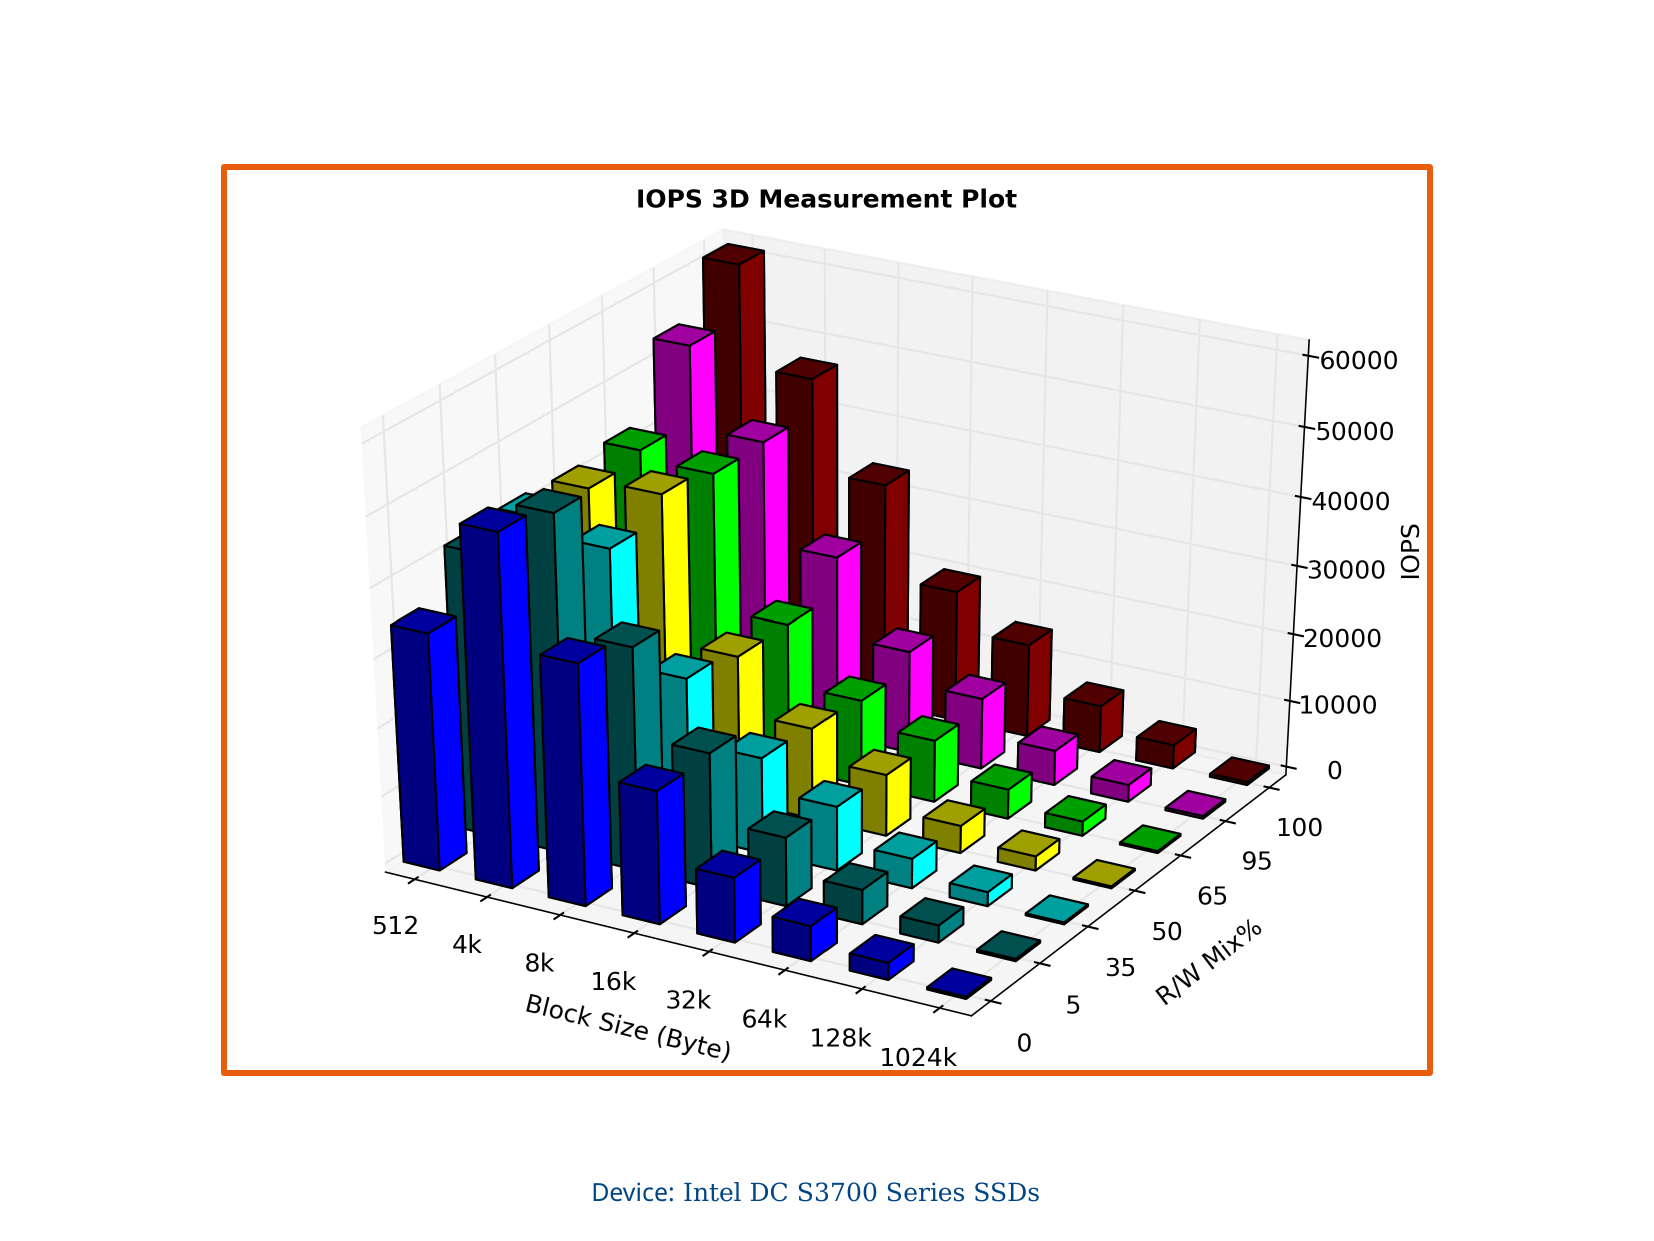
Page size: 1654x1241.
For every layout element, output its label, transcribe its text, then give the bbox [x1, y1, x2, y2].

text_box Device: Intel DC S3700 Series SSDs [576, 1166, 1078, 1224]
picture [226, 170, 1427, 1071]
